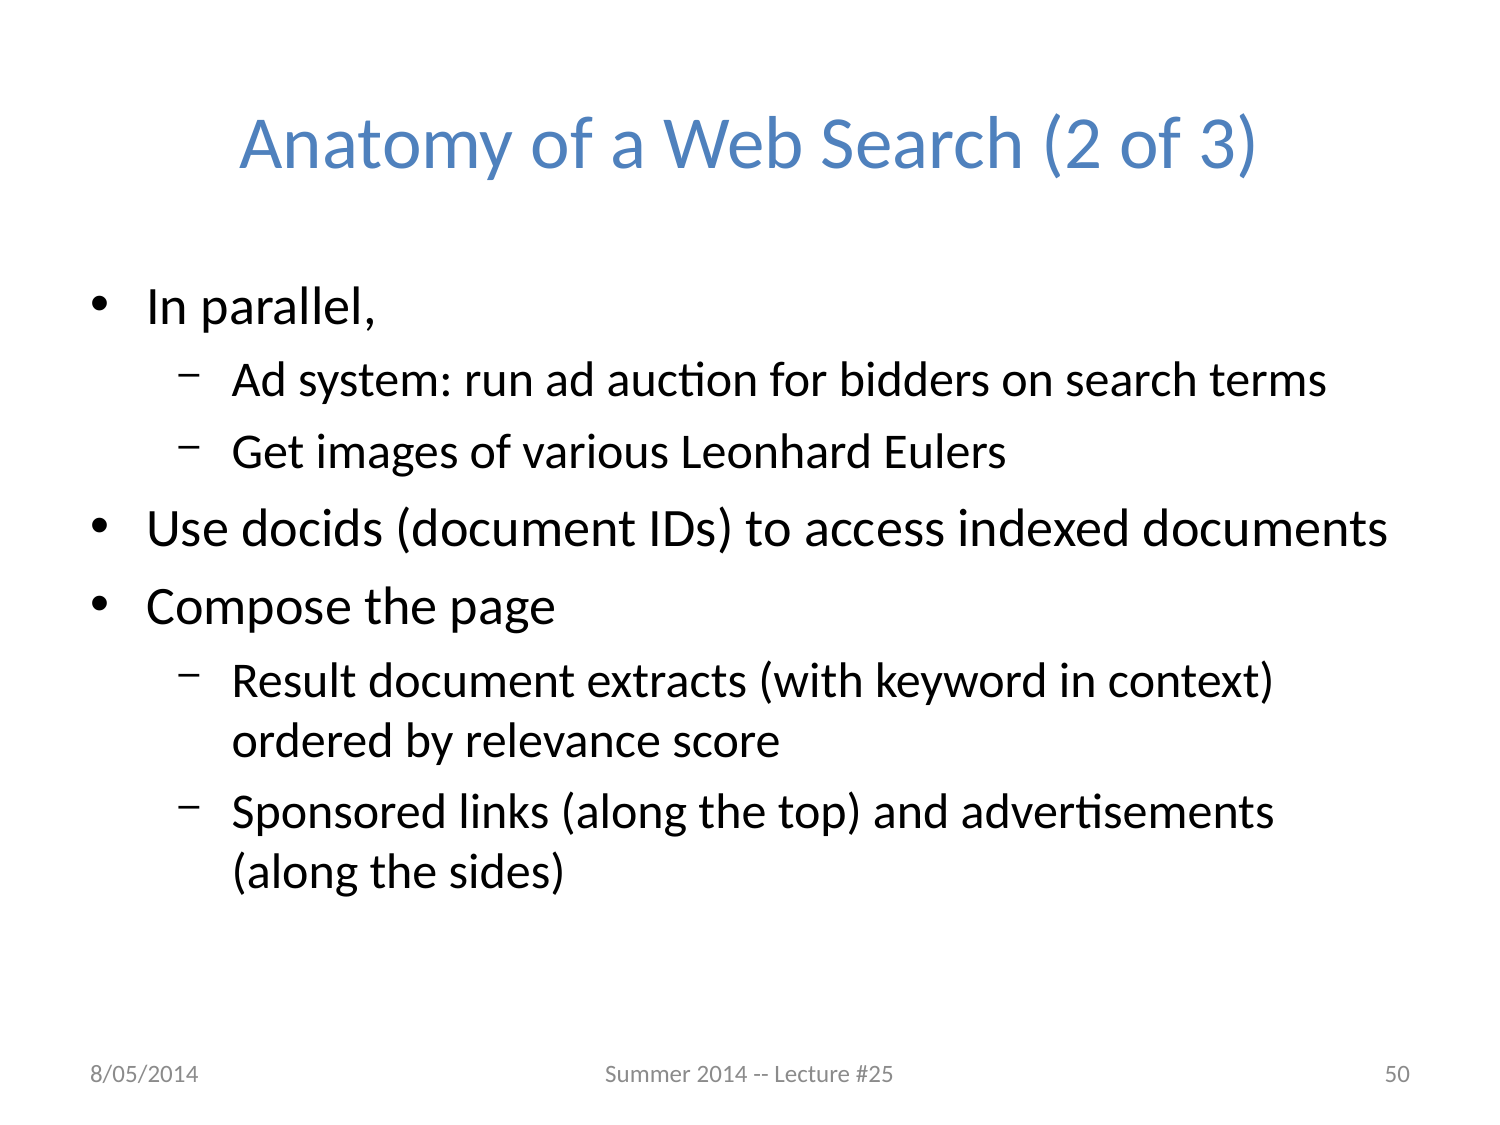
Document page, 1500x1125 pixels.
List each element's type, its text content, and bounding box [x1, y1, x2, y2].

slide_number <number> [1074, 1042, 1425, 1103]
title Anatomy of a Web Search (2 of 3) [75, 45, 1425, 233]
footer Summer 2014 -- Lecture #25 [512, 1042, 988, 1103]
slide_number 8/05/2014 [75, 1042, 425, 1103]
list In parallel, Ad system: run ad auction for bidders on search terms Get images of various Leonhard Eulers Use docids (document IDs) to access indexed documents Compose the page Result document extracts (with keyword in context) ordered by relevance score Sponsored links (along the top) and advertisements (along the sides) [75, 262, 1425, 1073]
